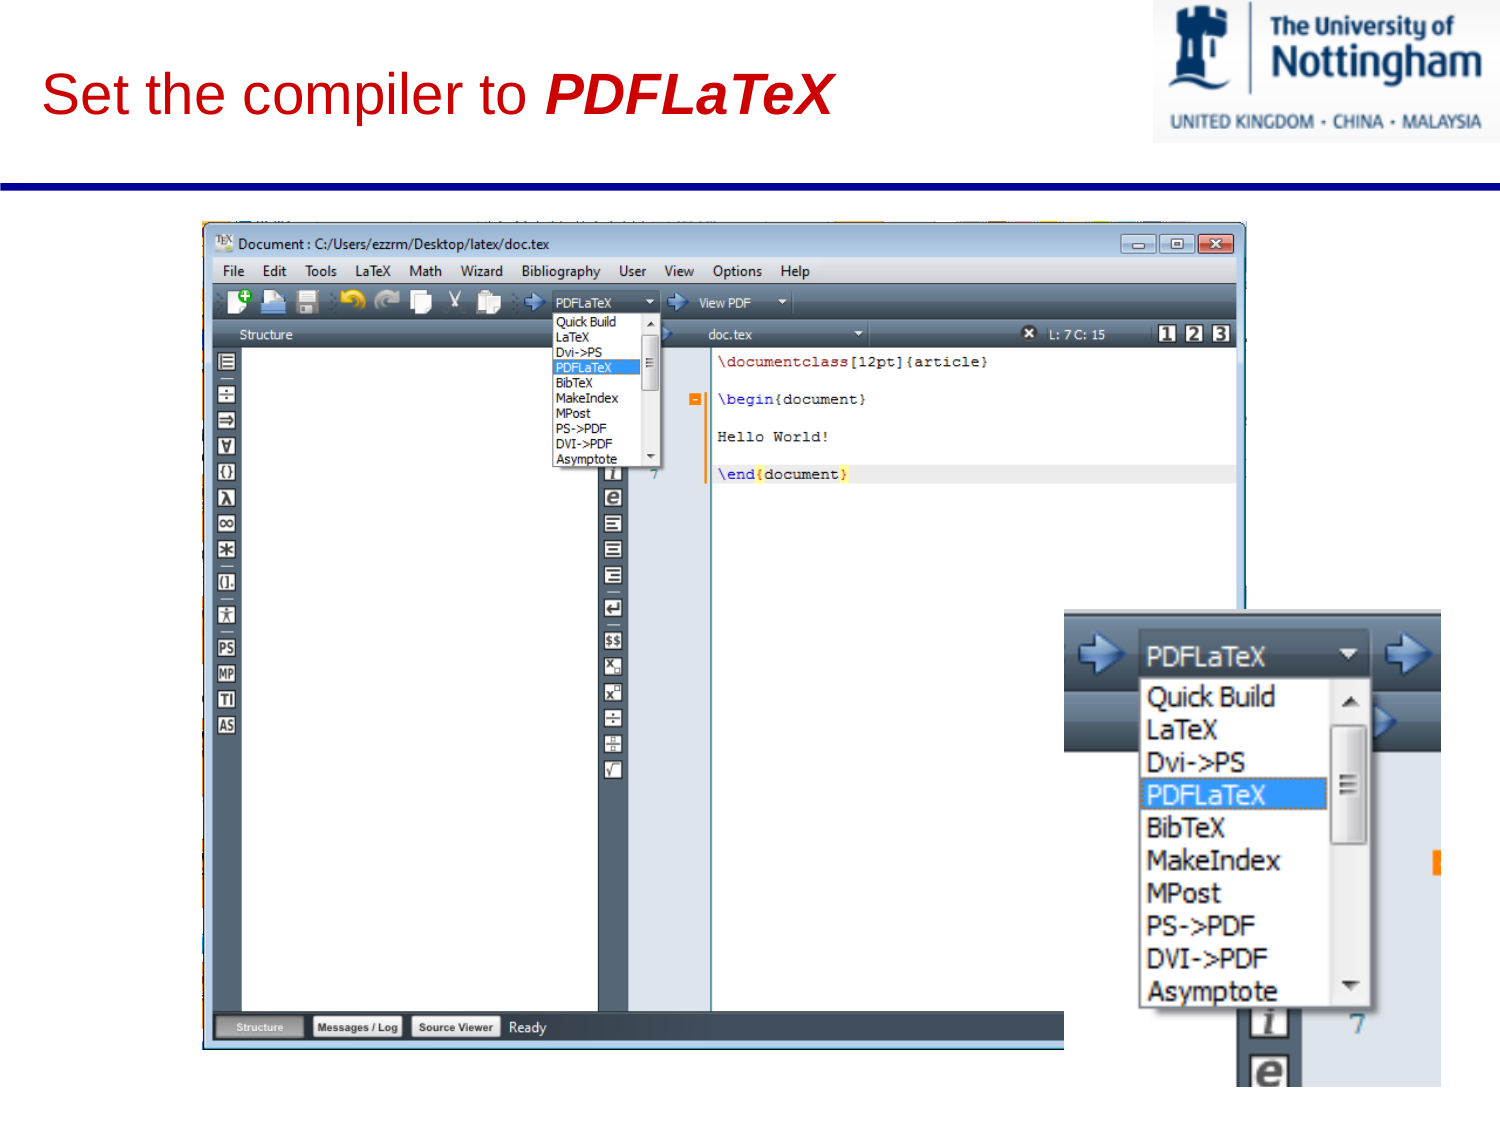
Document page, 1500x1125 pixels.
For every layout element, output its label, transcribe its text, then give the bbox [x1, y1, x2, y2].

picture [1153, 0, 1500, 143]
text_box Set the compiler to PDFLaTeX [27, 54, 1147, 238]
picture [202, 221, 1441, 1087]
